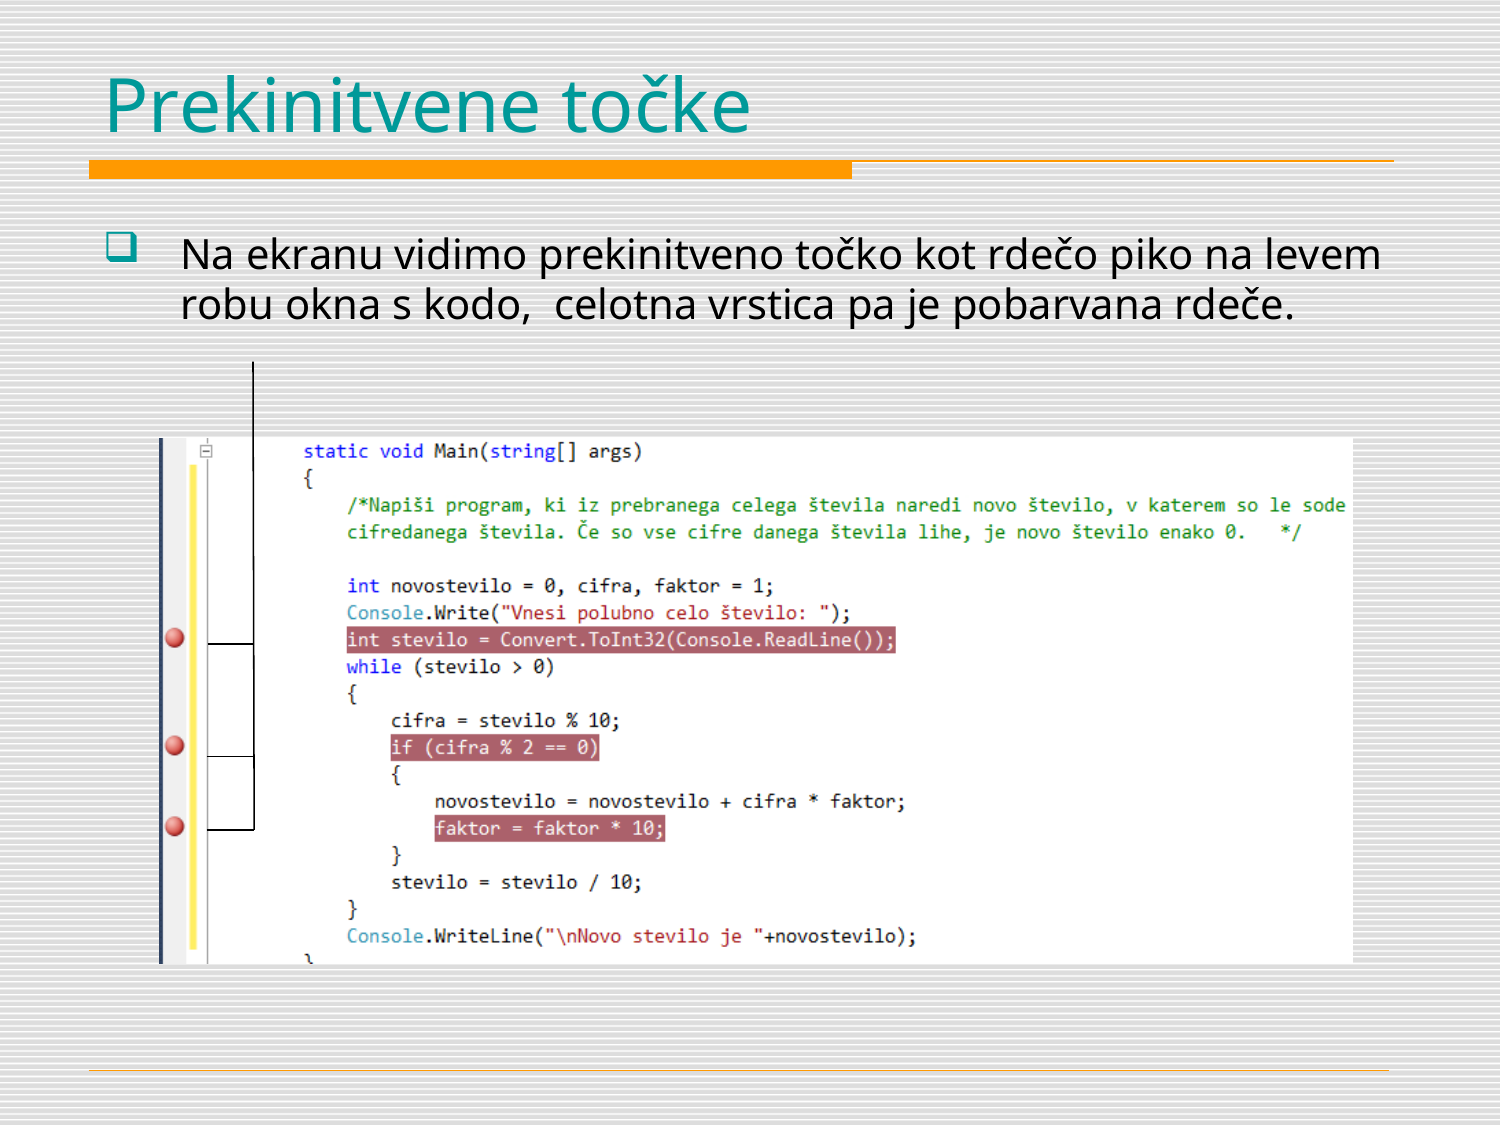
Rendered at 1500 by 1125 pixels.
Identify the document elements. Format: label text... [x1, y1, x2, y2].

list Na ekranu vidimo prekinitveno točko kot rdečo piko na levem robu okna s kodo, celotna vrstica pa je pobarvana rdeče. [88, 220, 1401, 1059]
title Prekinitvene točke [88, 42, 1401, 155]
picture [0, 0, 1500, 1125]
